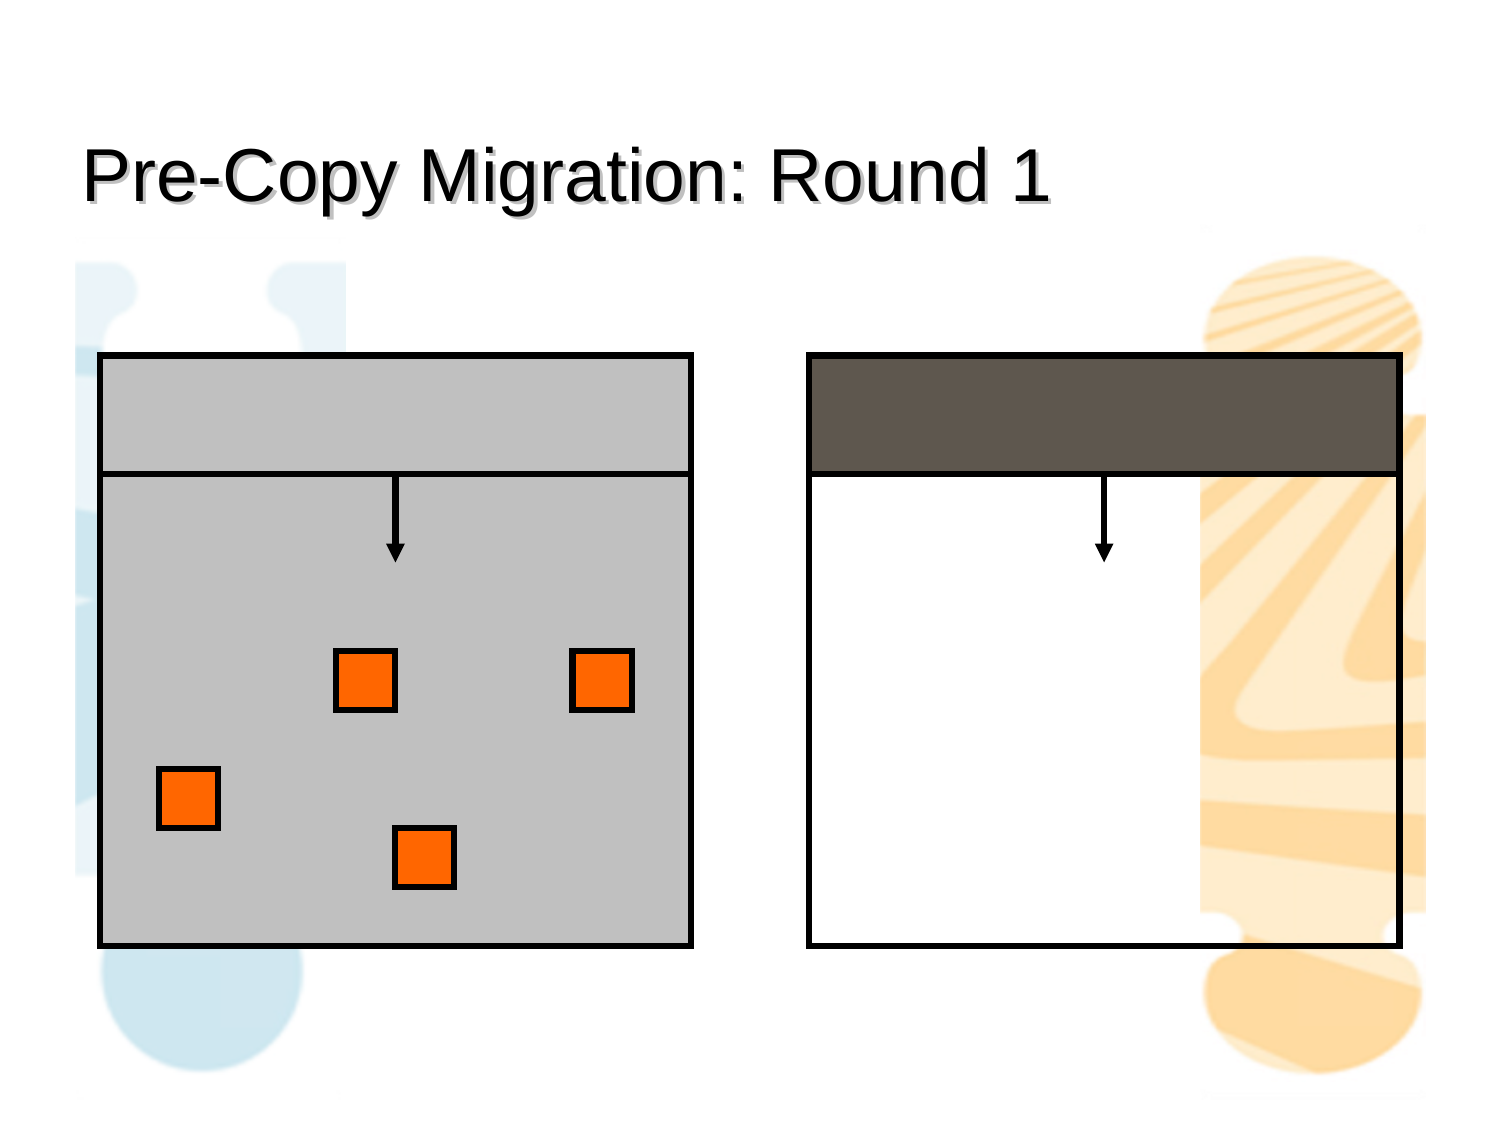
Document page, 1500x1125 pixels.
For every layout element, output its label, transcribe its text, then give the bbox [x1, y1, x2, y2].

title Pre-Copy Migration: Round 1 [66, 37, 1342, 225]
picture [1200, 224, 1426, 1100]
text_box [808, 355, 1400, 474]
picture [75, 237, 346, 1100]
picture [1200, 474, 1396, 943]
text_box [100, 355, 691, 947]
